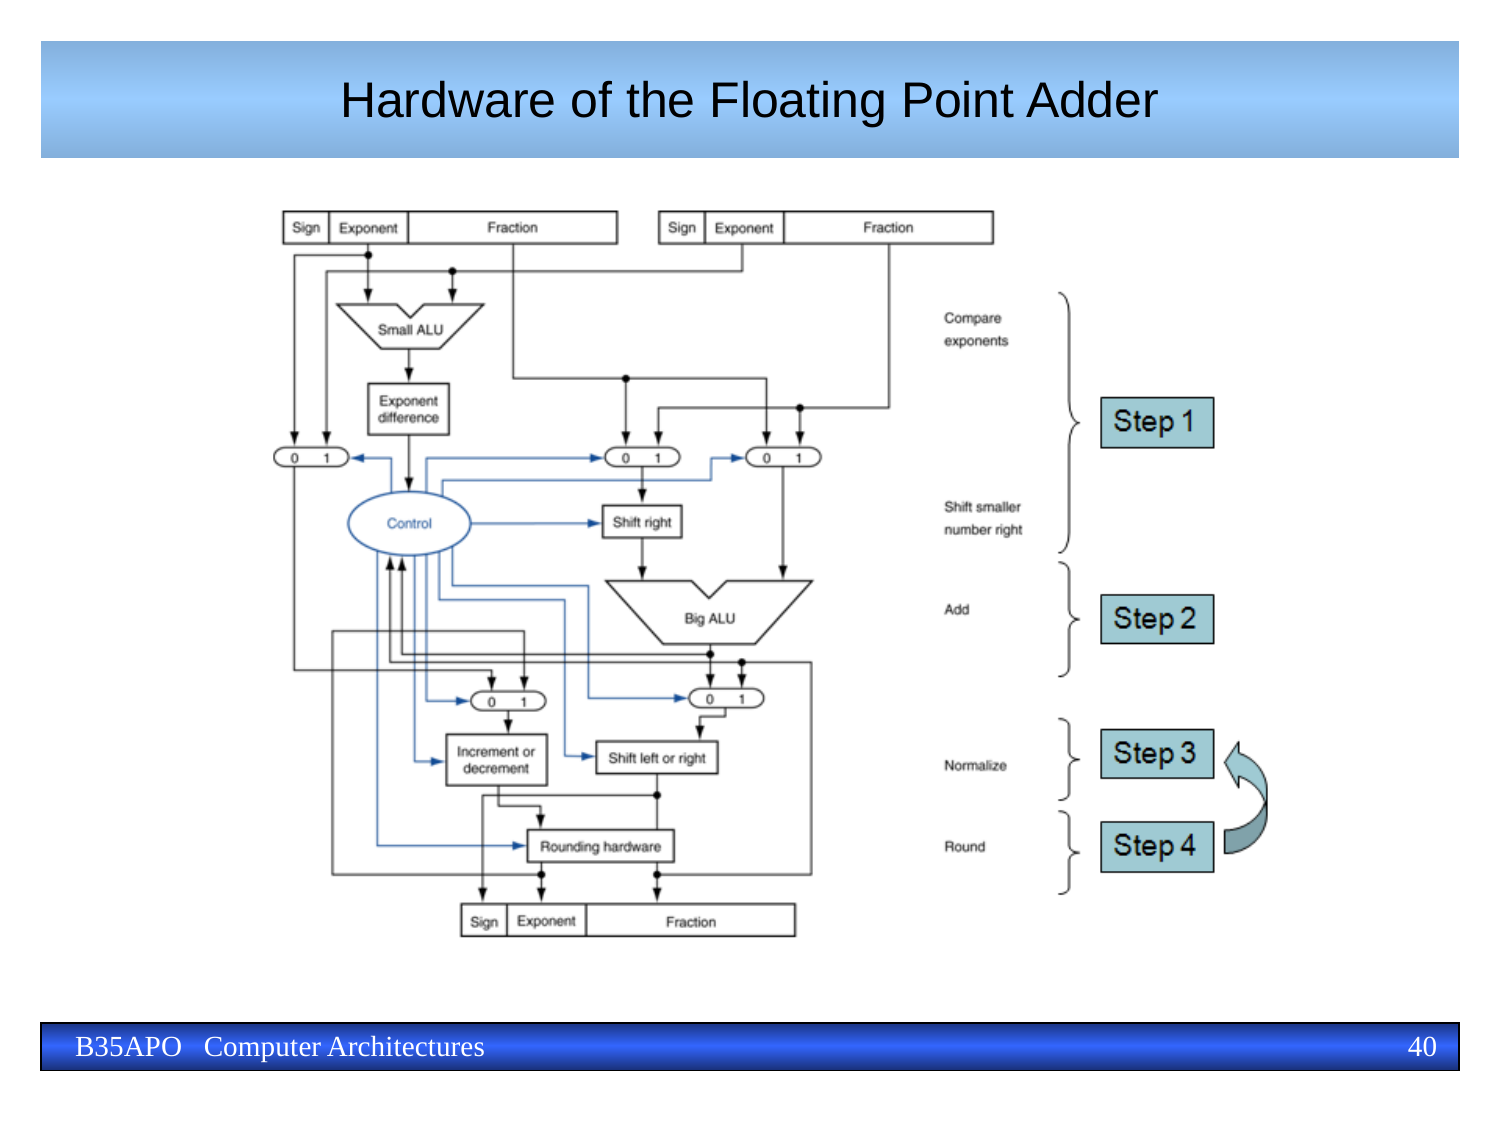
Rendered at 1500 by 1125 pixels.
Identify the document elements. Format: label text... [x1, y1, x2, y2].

picture [272, 203, 1282, 953]
title Hardware of the Floating Point Adder [41, 41, 1459, 158]
